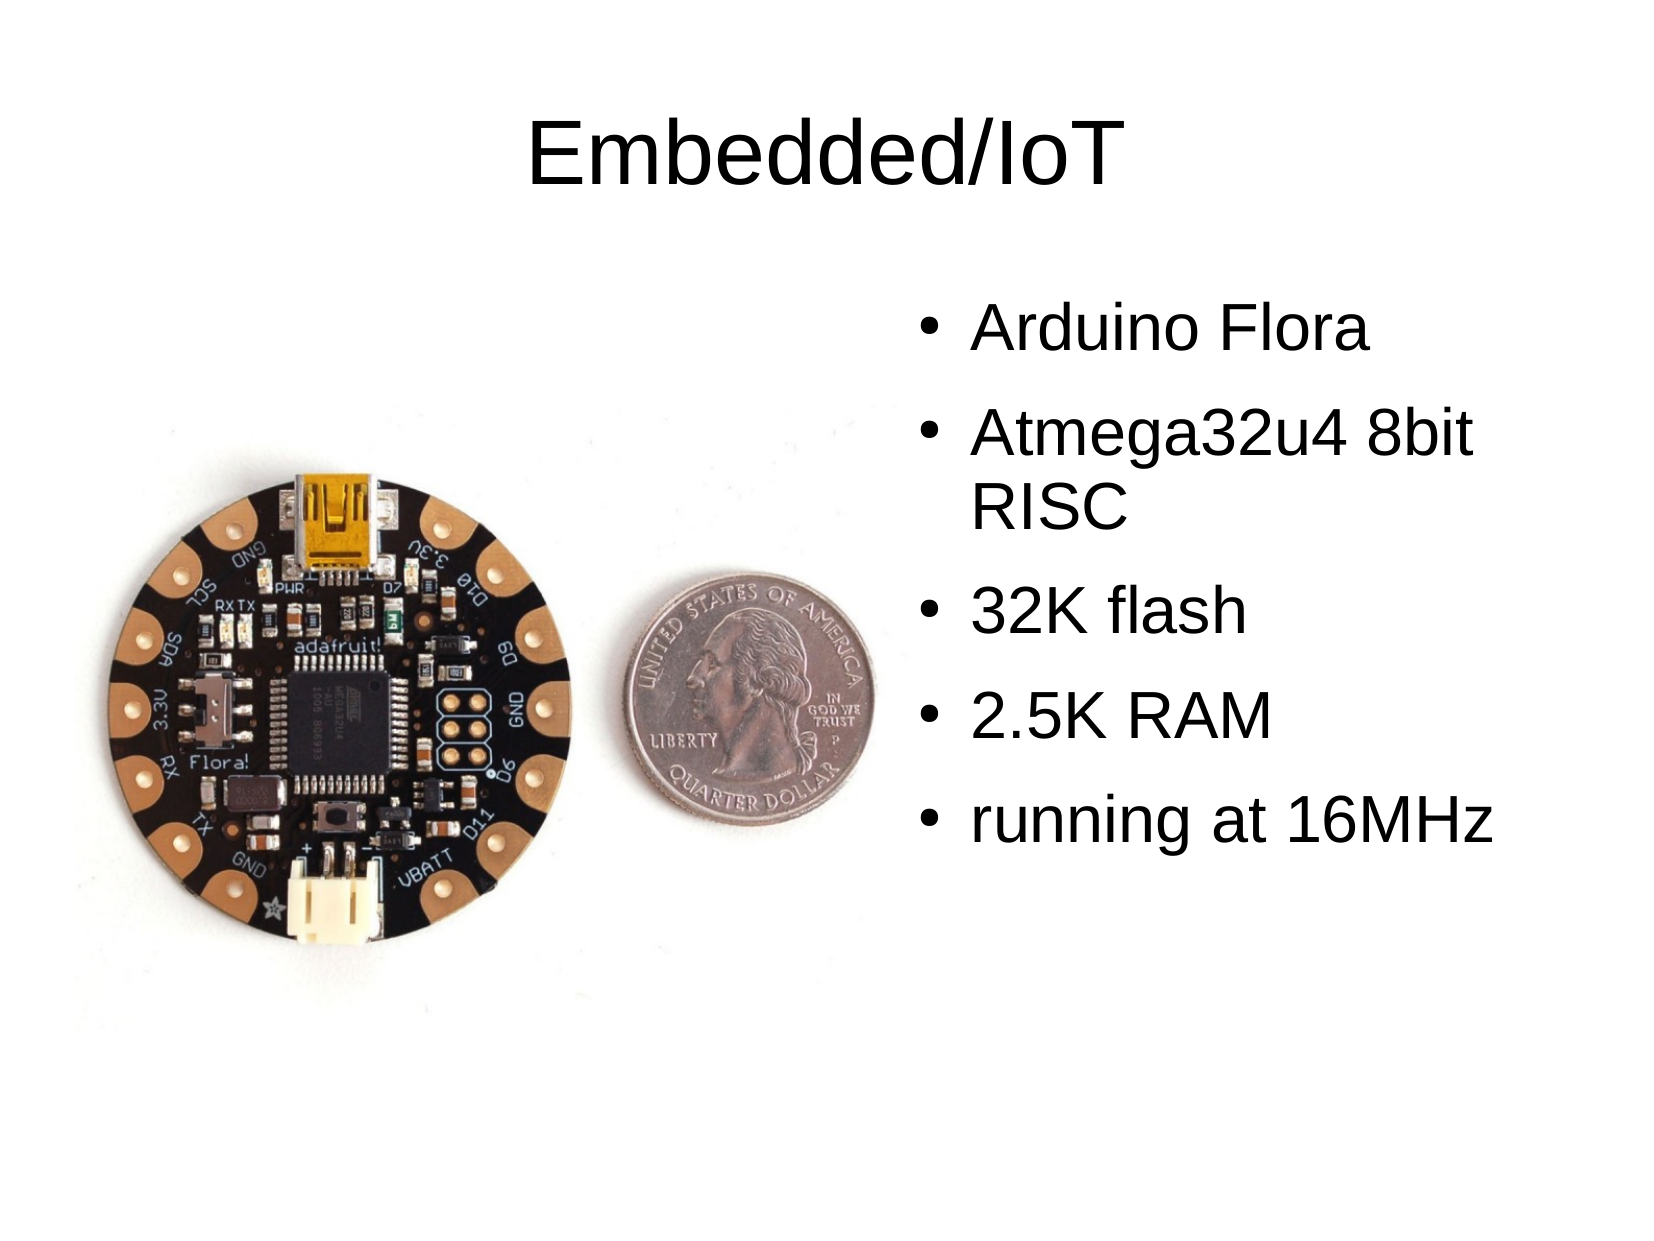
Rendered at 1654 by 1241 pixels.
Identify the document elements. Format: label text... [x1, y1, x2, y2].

list Arduino Flora Atmega32u4 8bit RISC 32K flash 2.5K RAM running at 16MHz [900, 290, 1571, 1010]
picture [75, 299, 909, 1134]
title Embedded/IoT [82, 49, 1571, 257]
